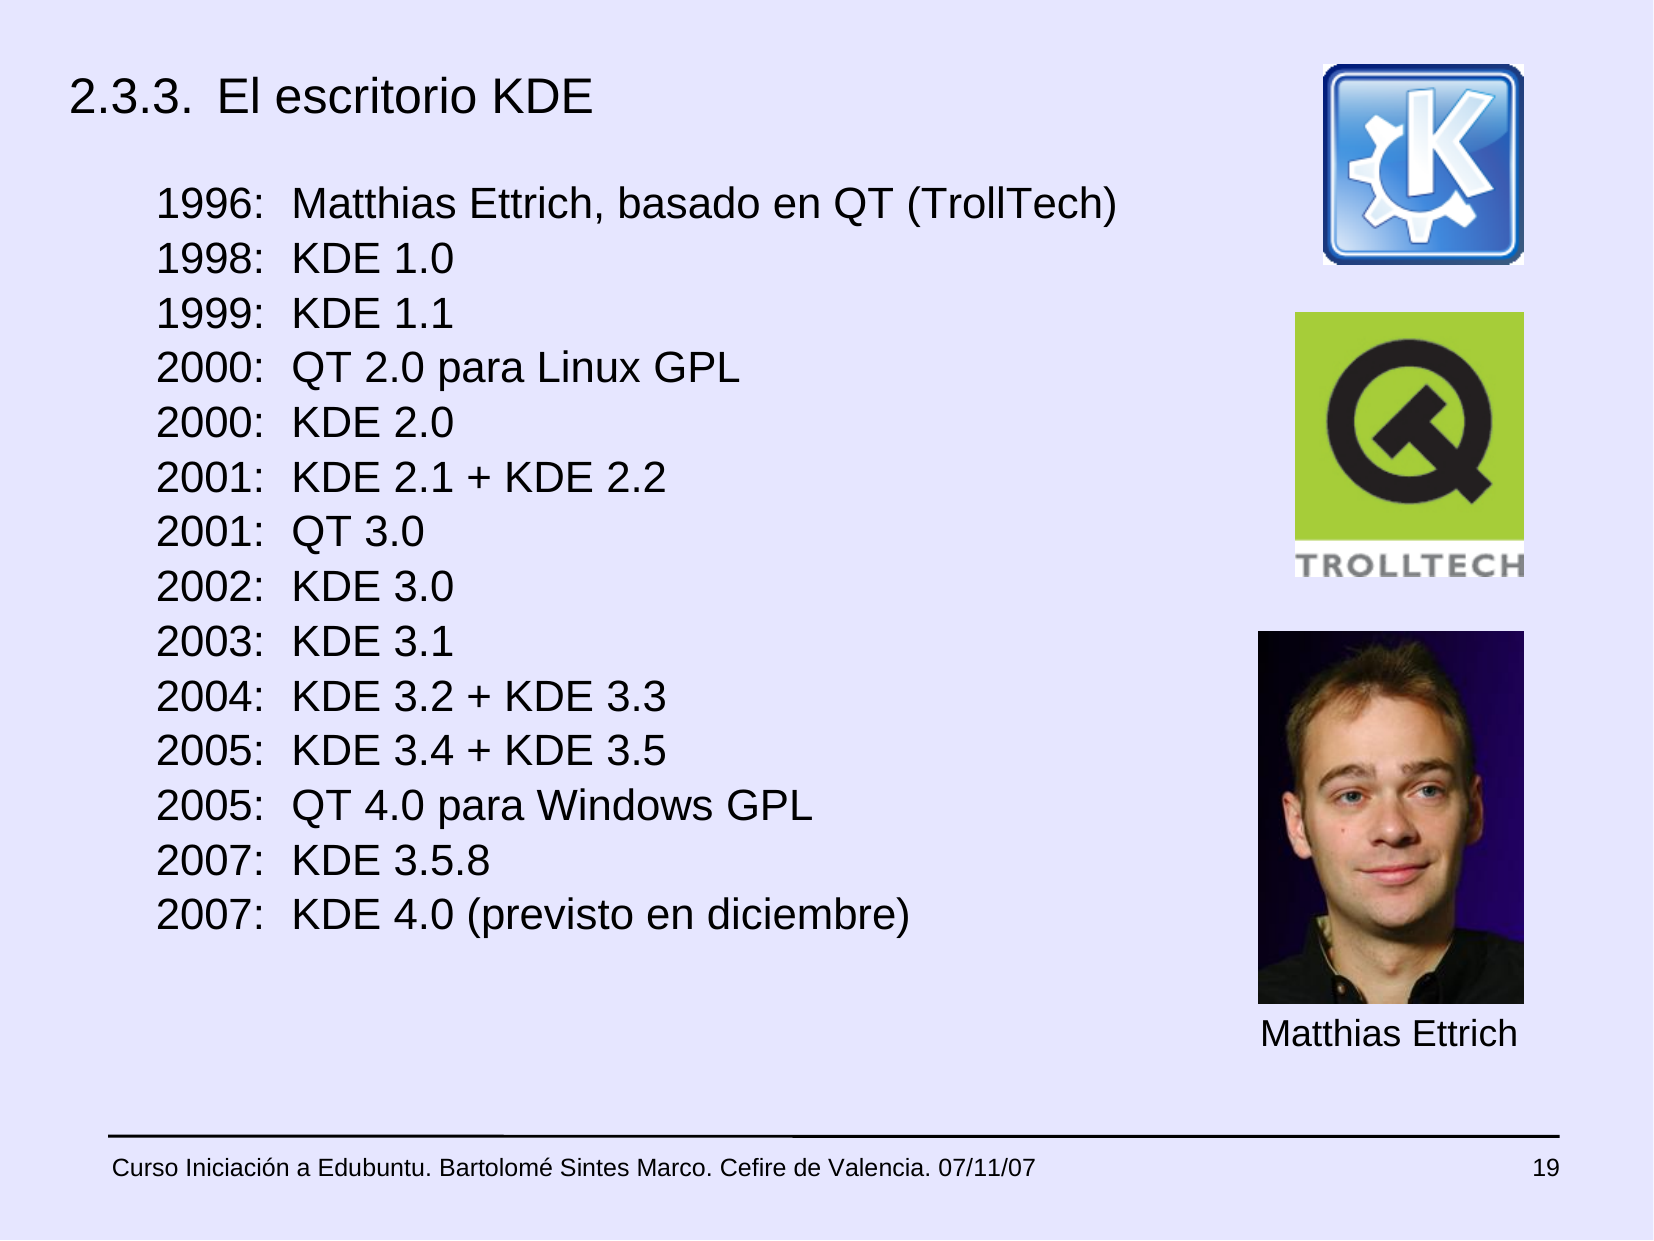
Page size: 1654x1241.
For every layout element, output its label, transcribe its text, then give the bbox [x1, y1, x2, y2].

text_box Matthias Ettrich [1251, 1012, 1527, 1067]
text_box 2.3.3. El escritorio KDE 1996: Matthias Ettrich, basado en QT (TrollTech) 1998: KDE 1.0 1999: KDE 1.1 2000: QT 2.0 para Linux GPL 2000: KDE 2.0 2001: KDE 2.1 + KDE 2.2 2001: QT 3.0 2002: KDE 3.0 2003: KDE 3.1 2004: KDE 3.2 + KDE 3.3 2005: KDE 3.4 + KDE 3.5 2005: QT 4.0 para Windows GPL 2007: KDE 3.5.8 2007: KDE 4.0 (previsto en diciembre) [69, 67, 1252, 1092]
picture [1258, 631, 1524, 1004]
picture [1295, 312, 1524, 577]
picture [1323, 64, 1524, 265]
